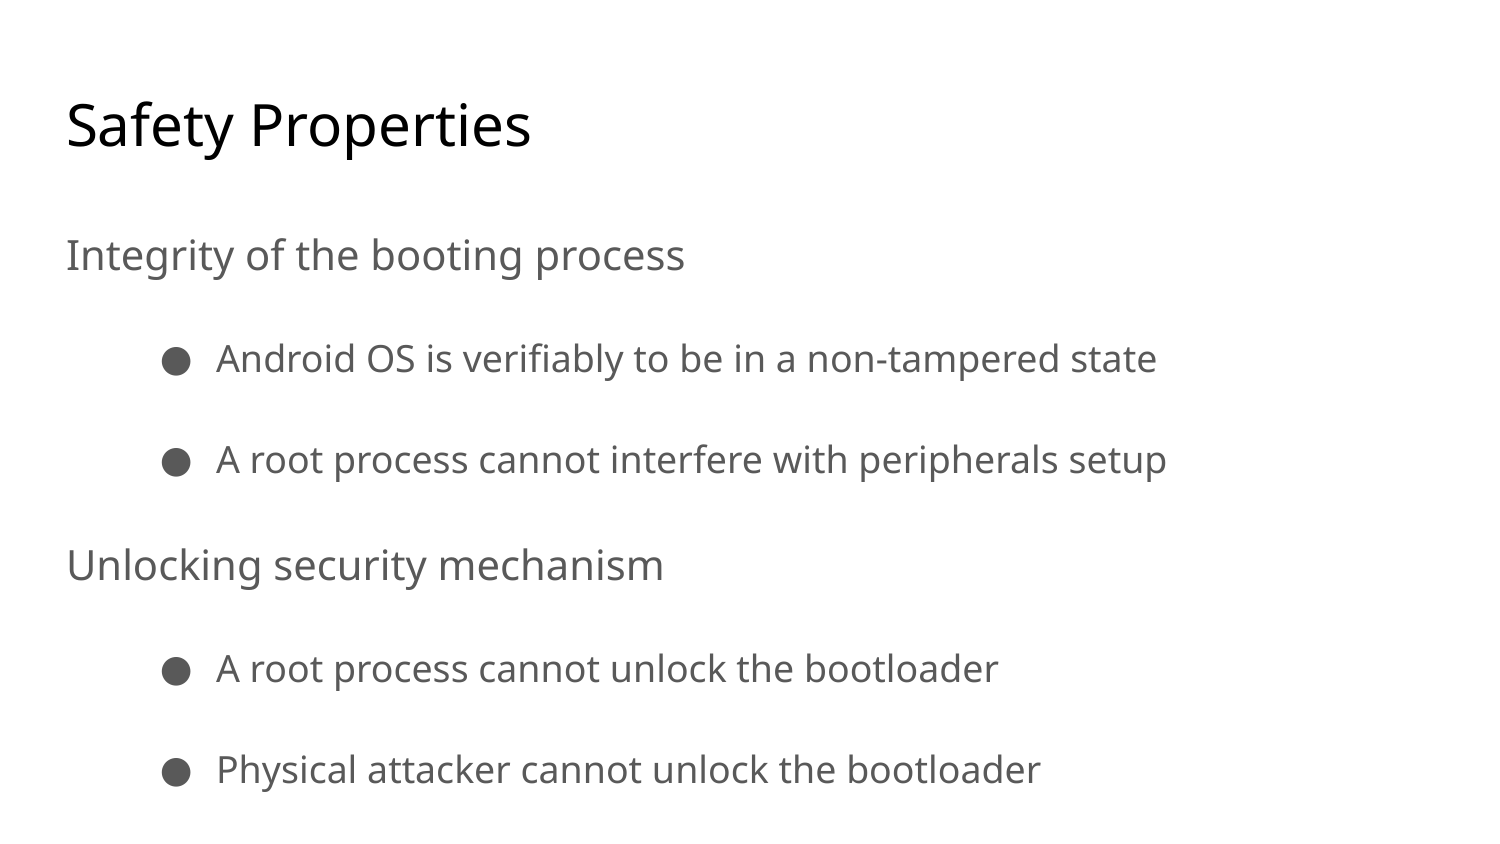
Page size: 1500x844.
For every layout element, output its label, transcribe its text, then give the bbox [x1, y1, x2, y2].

title Safety Properties [51, 72, 1449, 167]
list Integrity of the booting process Android OS is verifiably to be in a non-tampered state A root process cannot interfere with peripherals setup Unlocking security mechanism A root process cannot unlock the bootloader Physical attacker cannot unlock the bootloader [51, 189, 1449, 750]
